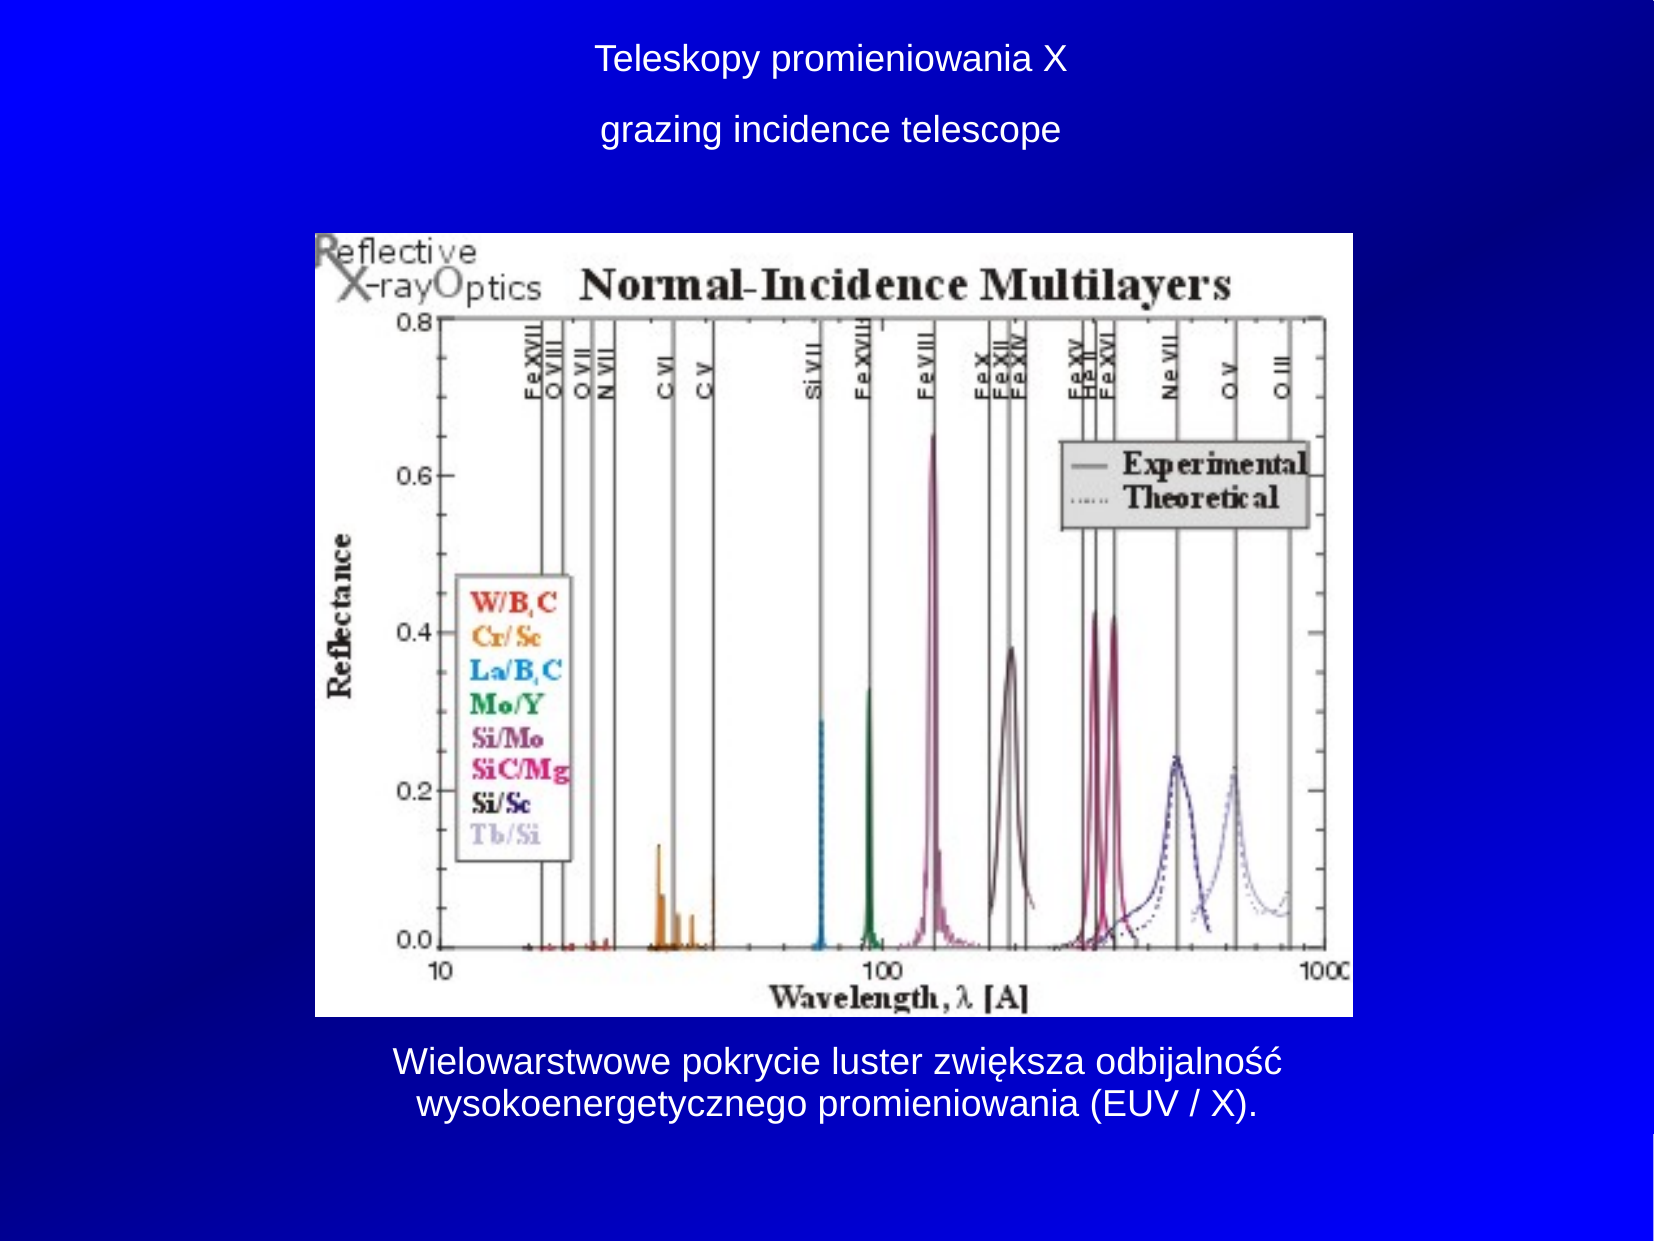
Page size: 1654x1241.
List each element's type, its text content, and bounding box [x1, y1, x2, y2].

picture [315, 233, 1353, 1017]
text_box Wielowarstwowe pokrycie luster zwiększa odbijalność wysokoenergetycznego promieniowania (EUV / X). [377, 1033, 1298, 1133]
text_box Teleskopy promieniowania X [579, 29, 1083, 87]
text_box grazing incidence telescope [585, 101, 1077, 158]
